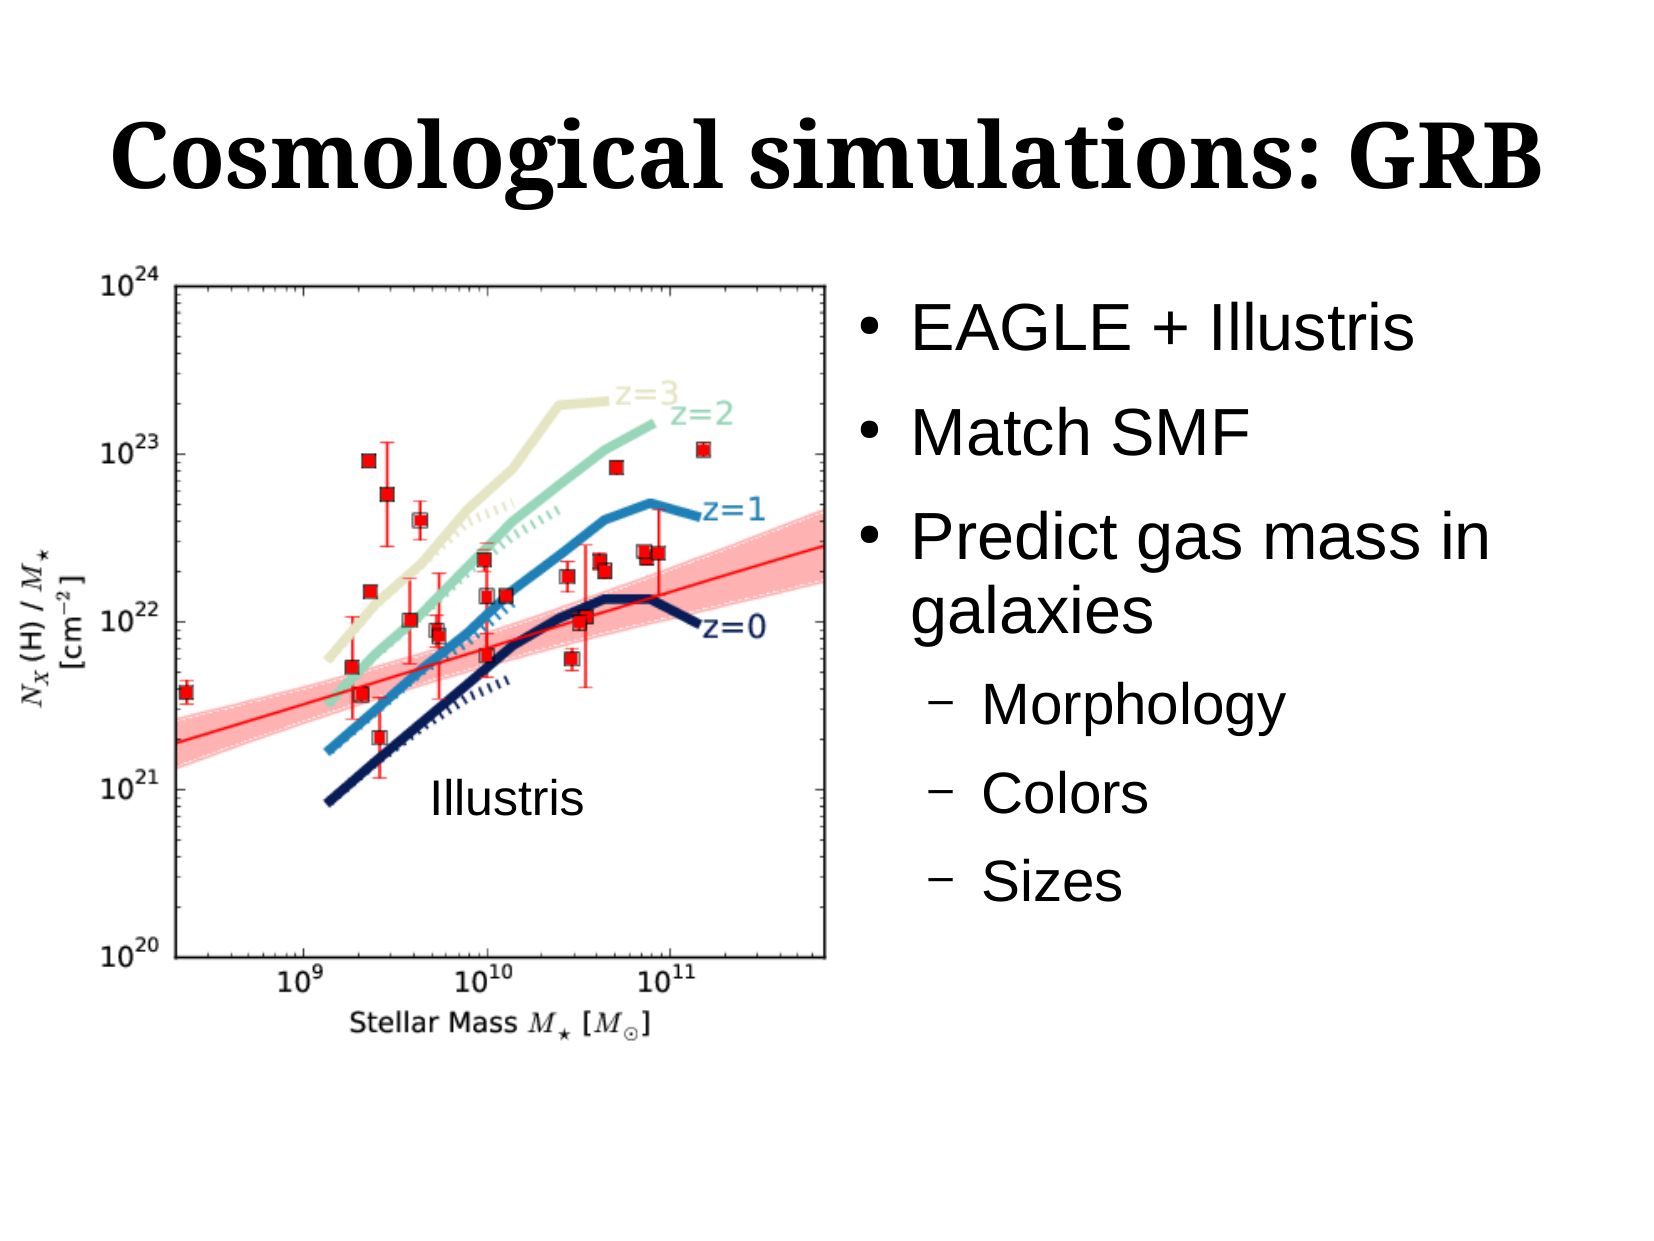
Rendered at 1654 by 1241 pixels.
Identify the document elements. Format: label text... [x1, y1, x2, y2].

text_box Illustris [414, 762, 730, 834]
title Cosmological simulations: GRB [82, 44, 1571, 262]
list EAGLE + Illustris Match SMF Predict gas mass in galaxies Morphology Colors Sizes [842, 290, 1571, 1010]
picture [0, 254, 842, 1061]
